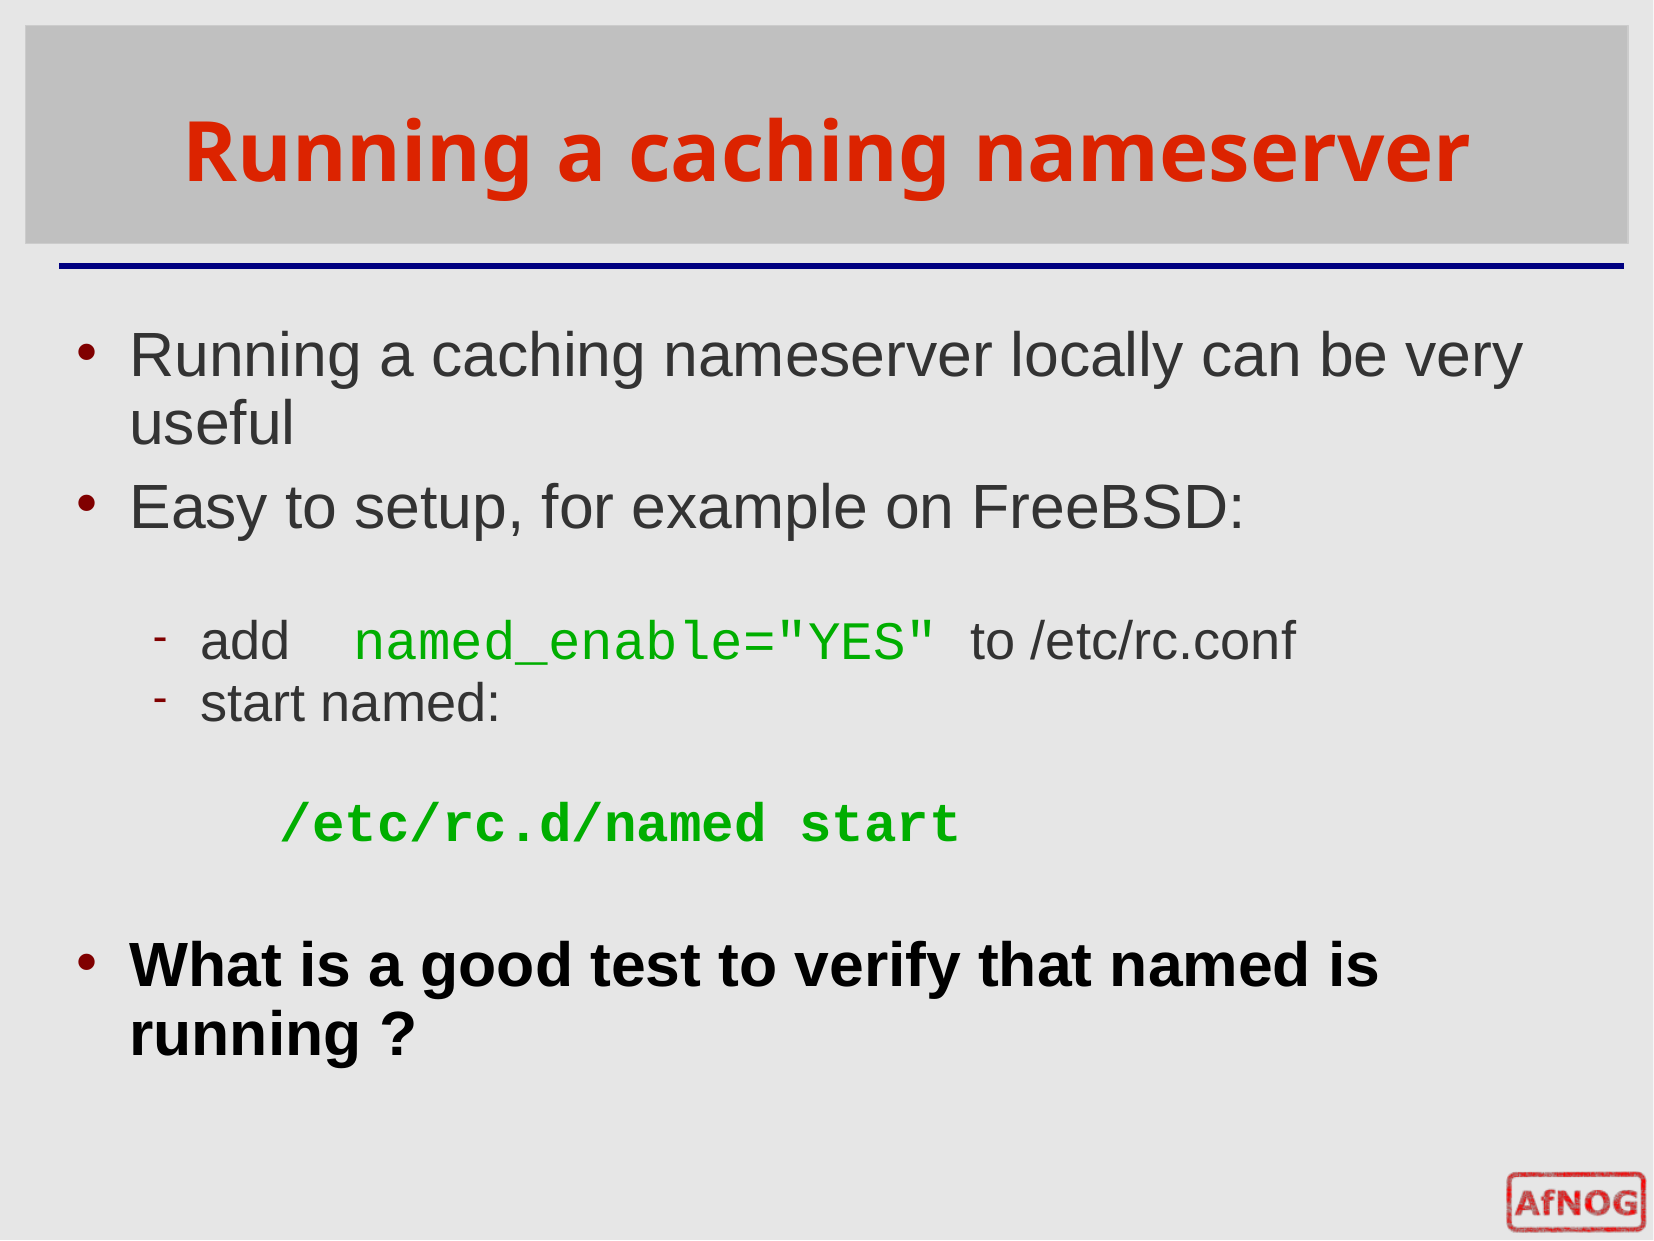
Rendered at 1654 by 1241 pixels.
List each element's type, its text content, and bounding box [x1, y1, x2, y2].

list Running a caching nameserver locally can be very useful Easy to setup, for example on FreeBSD: add named_enable="YES" to /etc/rc.conf start named: /etc/rc.d/named start What is a good test to verify that named is running ? [59, 322, 1595, 1209]
picture [1505, 1170, 1648, 1235]
title Running a caching nameserver [121, 46, 1534, 254]
